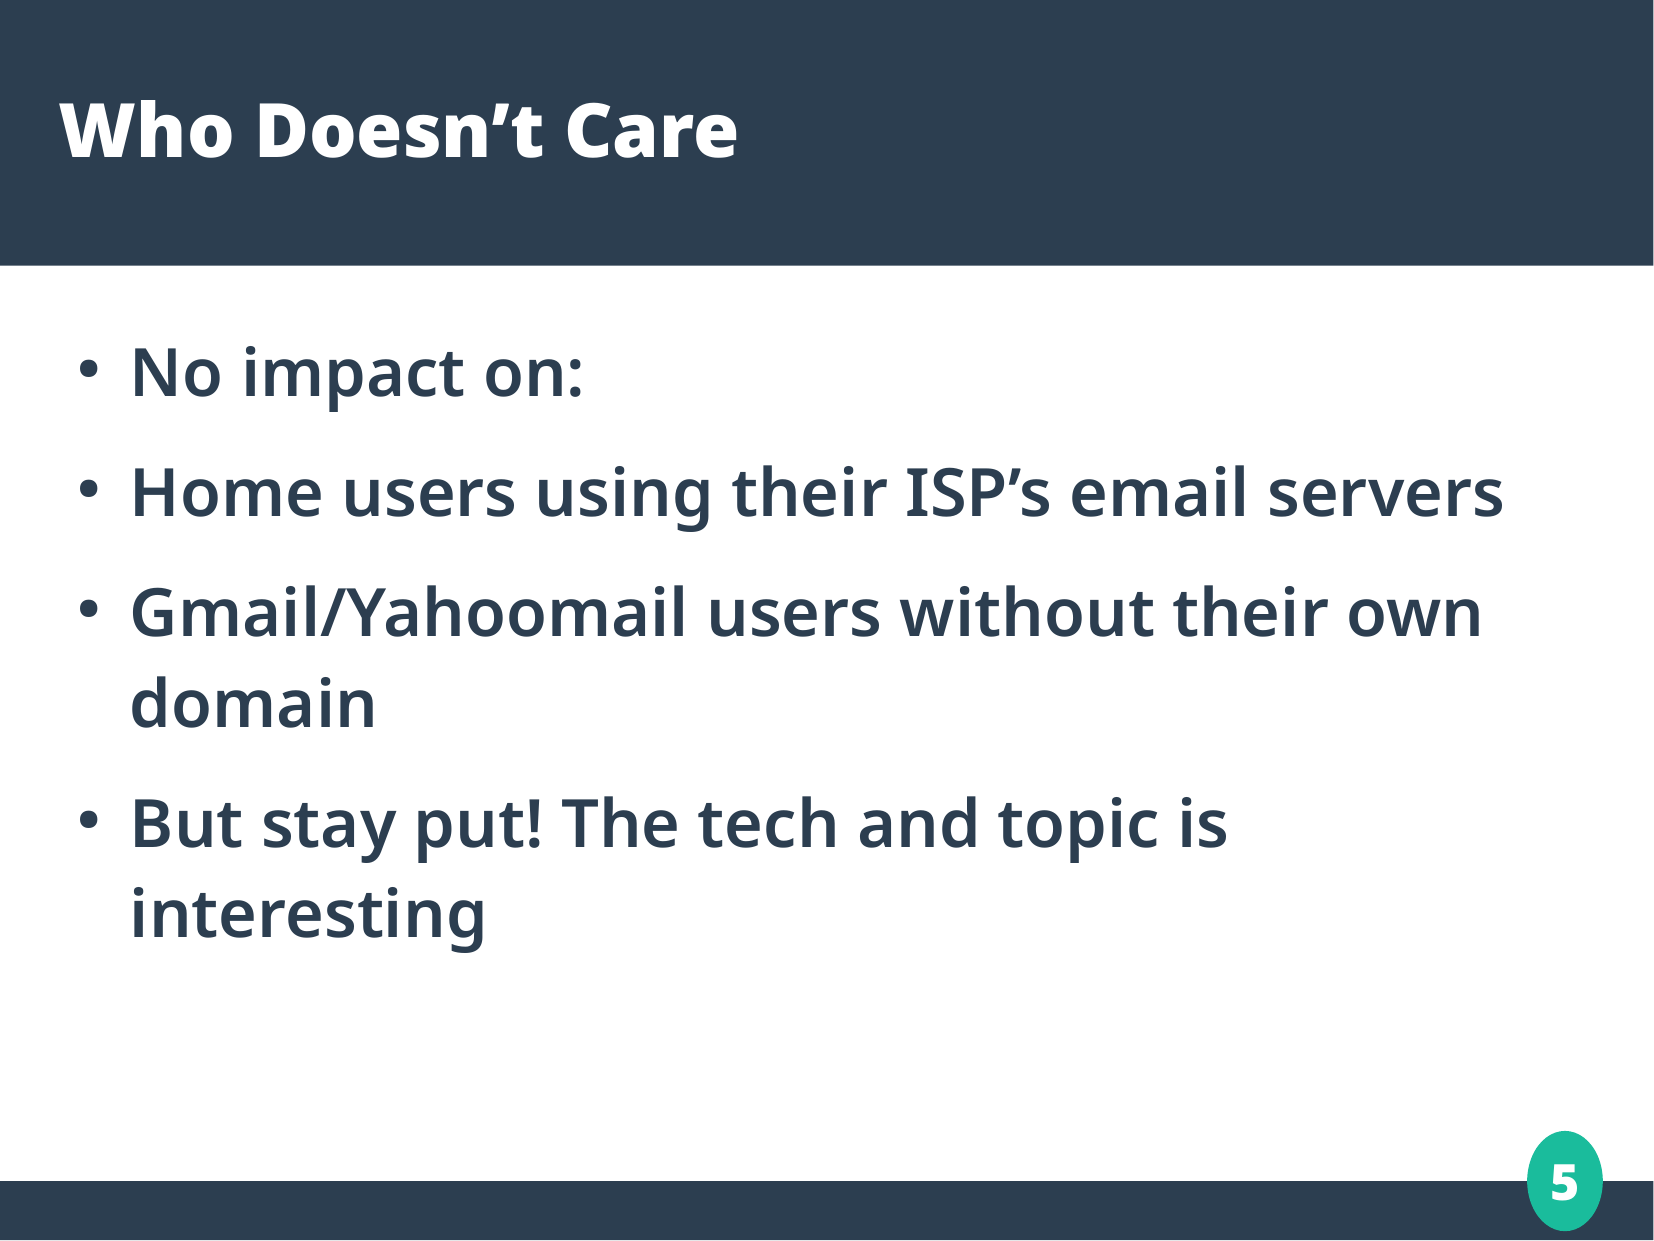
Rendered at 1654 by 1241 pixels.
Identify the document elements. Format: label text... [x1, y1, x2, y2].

title Who Doesn’t Care [59, 49, 1595, 207]
list No impact on: Home users using their ISP’s email servers Gmail/Yahoomail users without their own domain But stay put! The tech and topic is interesting [59, 324, 1595, 1152]
